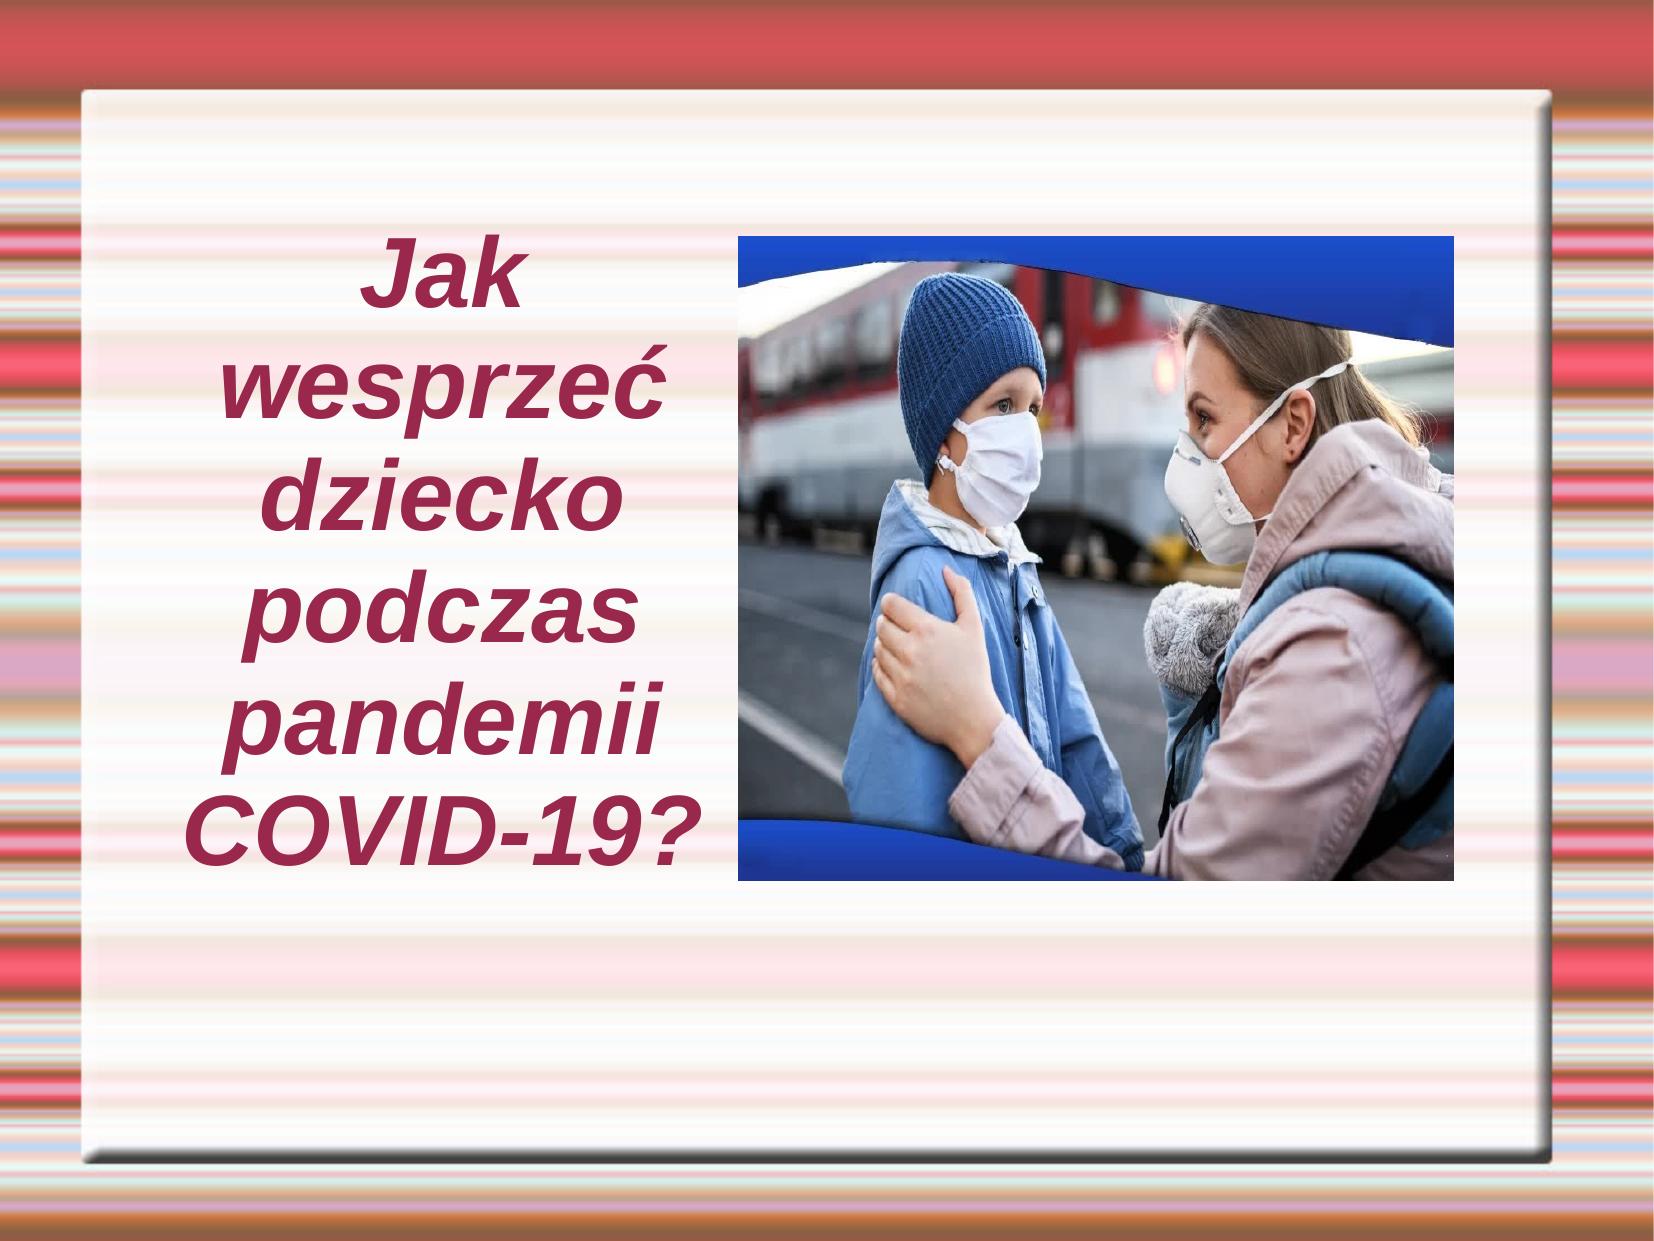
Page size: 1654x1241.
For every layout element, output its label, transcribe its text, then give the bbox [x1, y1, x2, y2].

title Jak wesprzeć dziecko podczas pandemii COVID-19? [147, 177, 739, 927]
picture [0, 0, 1654, 1241]
